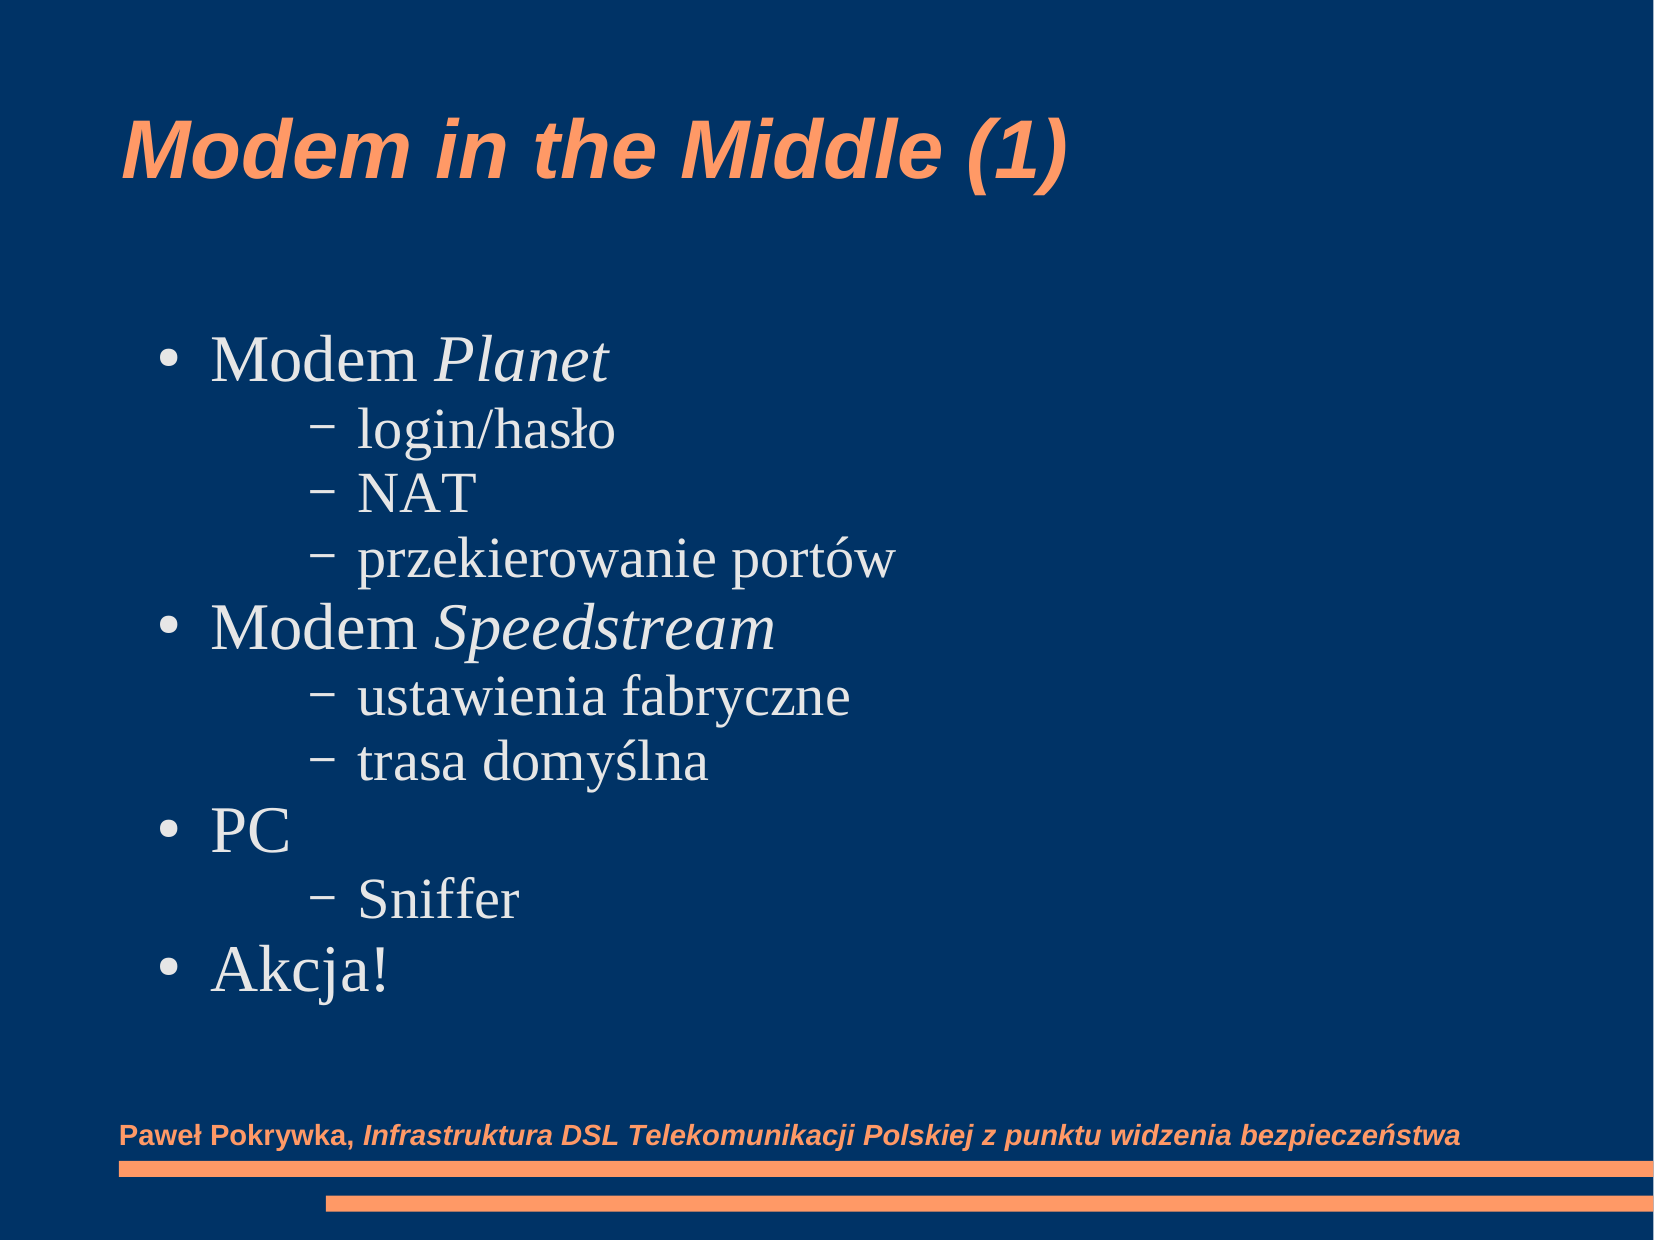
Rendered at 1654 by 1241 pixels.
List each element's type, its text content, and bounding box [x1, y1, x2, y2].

list Modem Planet login/hasło NAT przekierowanie portów Modem Speedstream ustawienia fabryczne trasa domyślna PC Sniffer Akcja! [121, 322, 1561, 1111]
title Modem in the Middle (1) [121, 46, 1534, 254]
text_box Paweł Pokrywka, Infrastruktura DSL Telekomunikacji Polskiej z punktu widzenia bezpieczeństwa [104, 1111, 1623, 1160]
